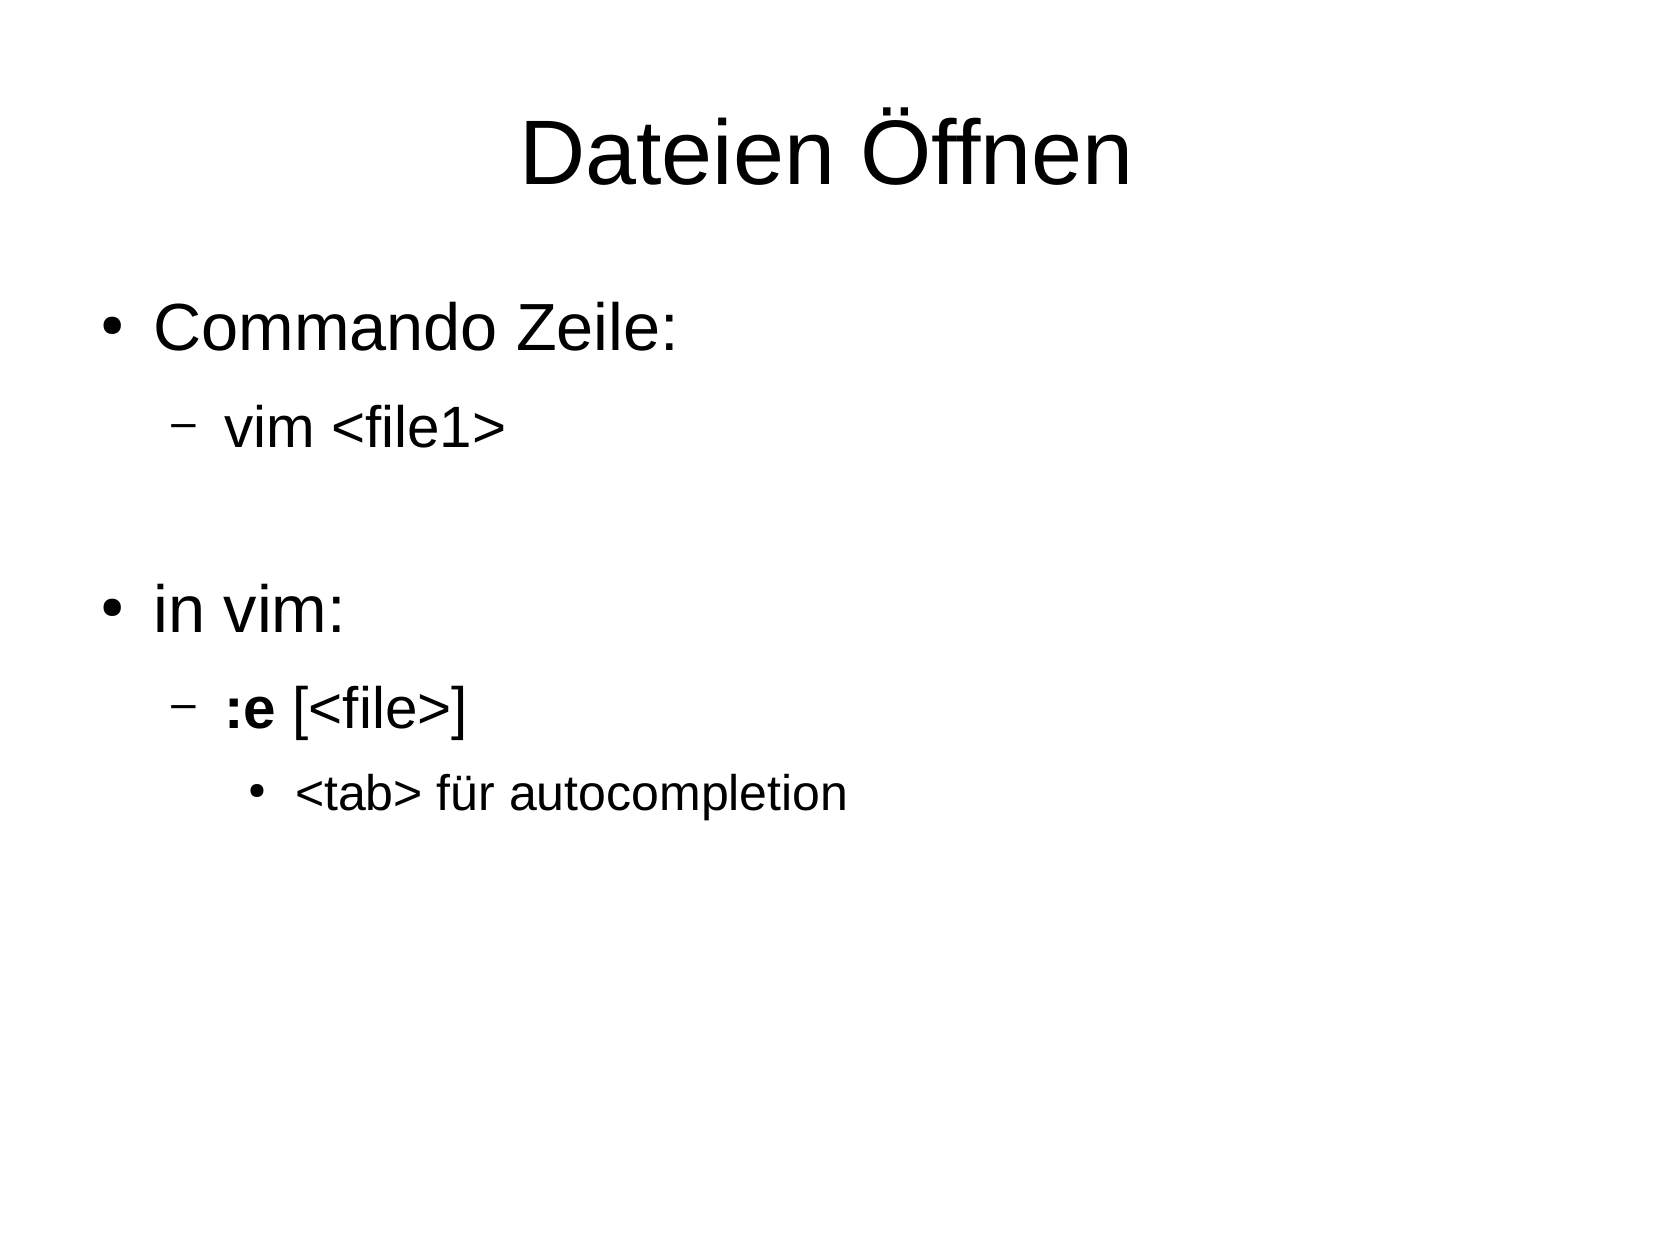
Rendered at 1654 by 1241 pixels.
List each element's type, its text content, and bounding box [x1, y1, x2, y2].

list Commando Zeile: vim <file1> in vim: :e [<file>] <tab> für autocompletion [82, 290, 1571, 1010]
title Dateien Öffnen [82, 49, 1571, 257]
